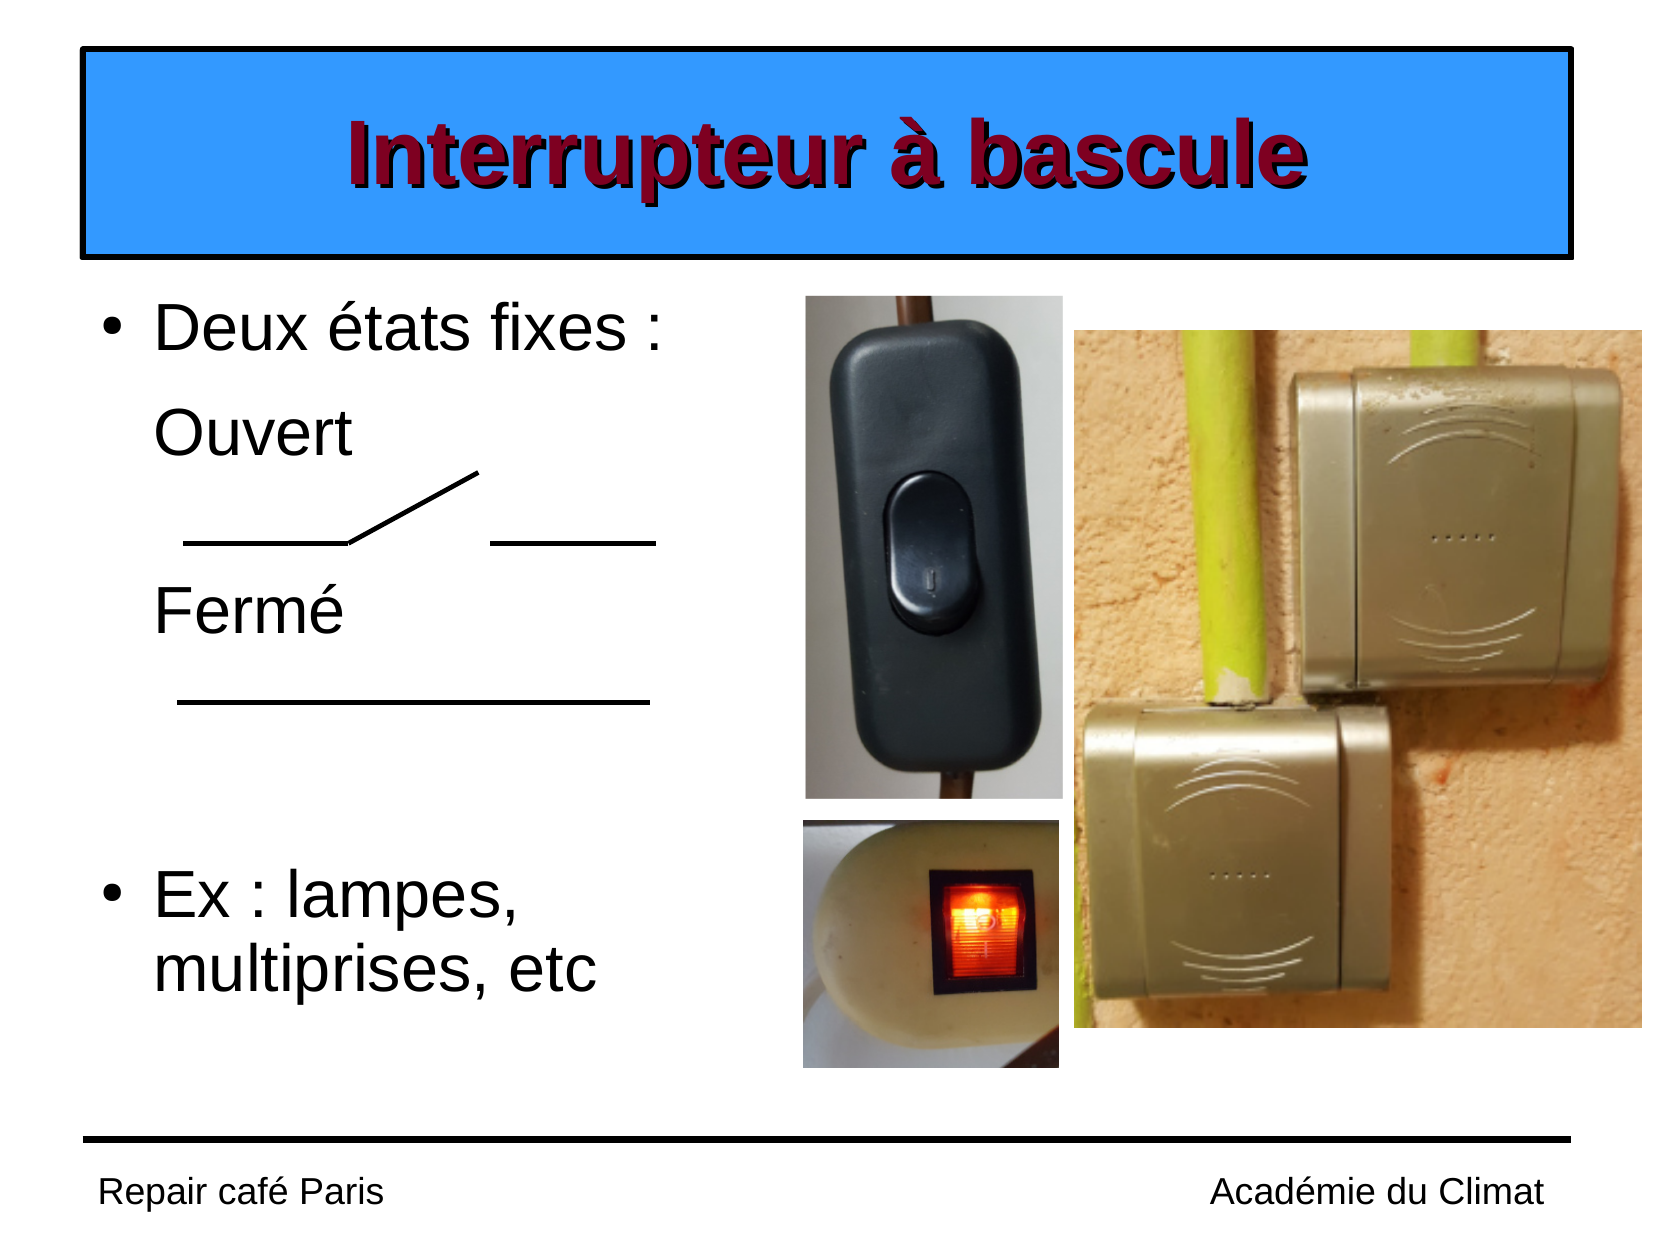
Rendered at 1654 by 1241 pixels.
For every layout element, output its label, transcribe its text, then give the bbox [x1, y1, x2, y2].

title Interrupteur à bascule [82, 49, 1571, 257]
picture [1074, 330, 1642, 1028]
picture [805, 295, 1063, 799]
text_box Repair café Paris Académie du Climat [82, 1163, 1571, 1220]
list Deux états fixes : Ouvert Fermé Ex : lampes, multiprises, etc [82, 290, 780, 1087]
picture [803, 820, 1059, 1068]
